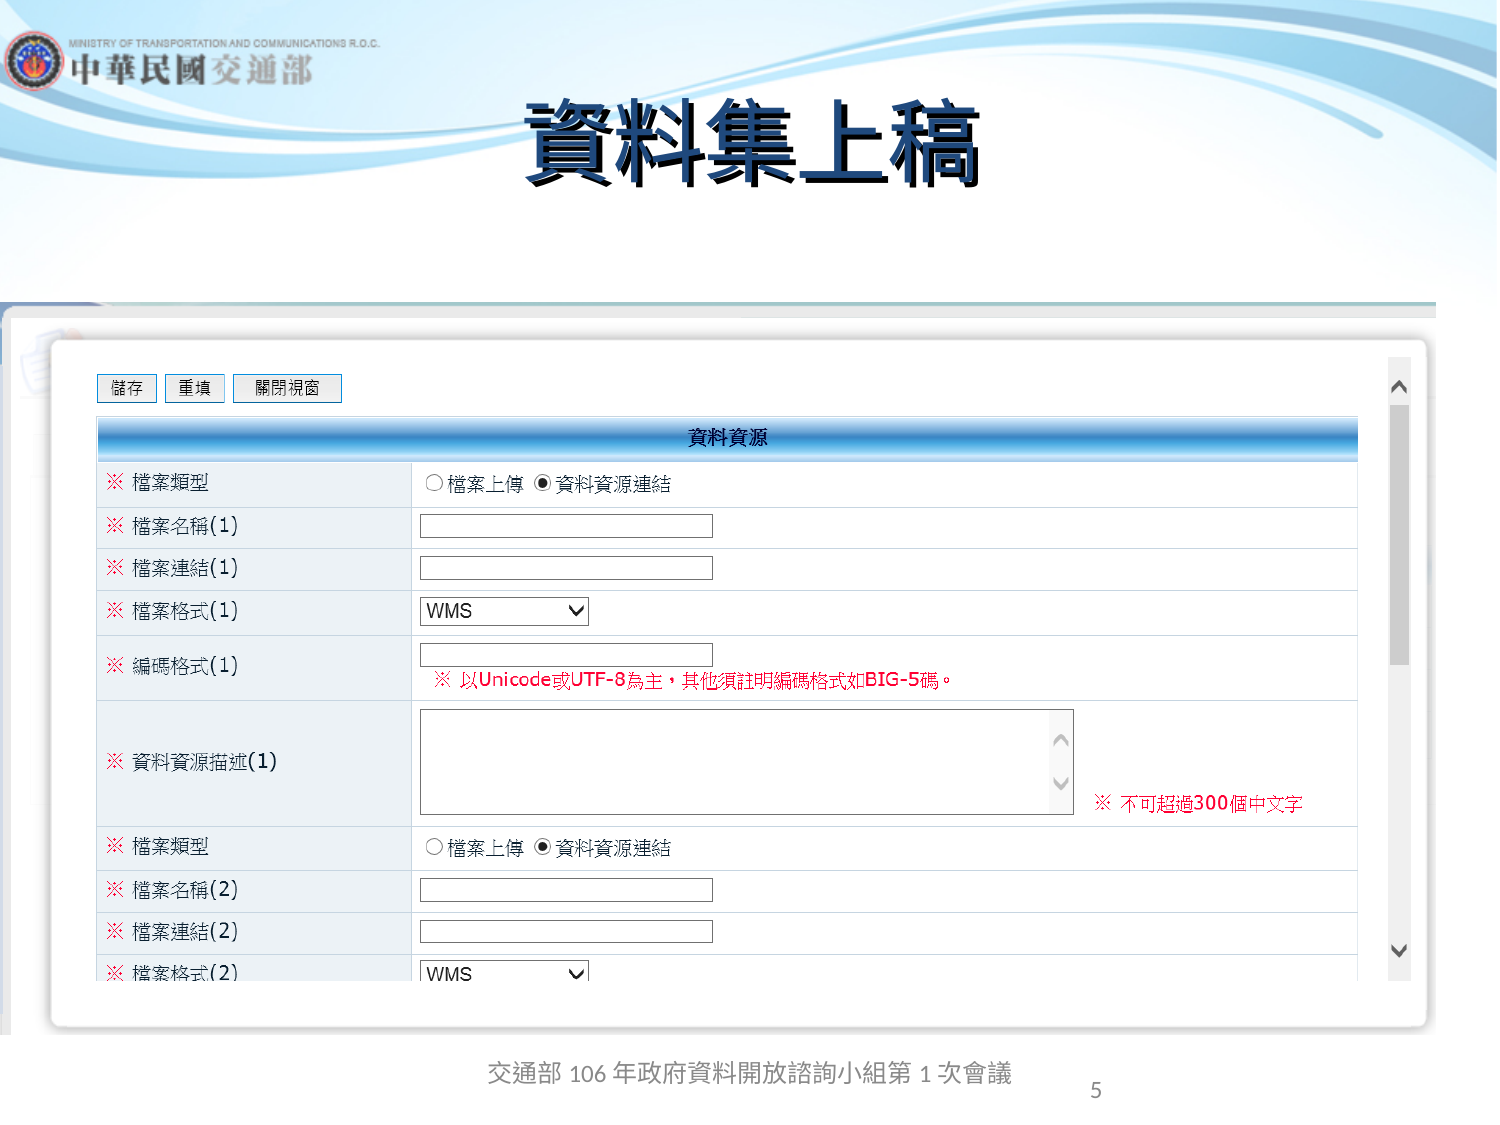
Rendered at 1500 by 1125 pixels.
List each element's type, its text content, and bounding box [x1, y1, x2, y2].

text_box 交通部106年政府資料開放諮詢小組第1次會議 [442, 1042, 1058, 1103]
text_box 5 [1074, 1058, 1426, 1119]
title 資料集上稿 [75, 45, 1426, 233]
picture [0, 302, 1436, 1036]
